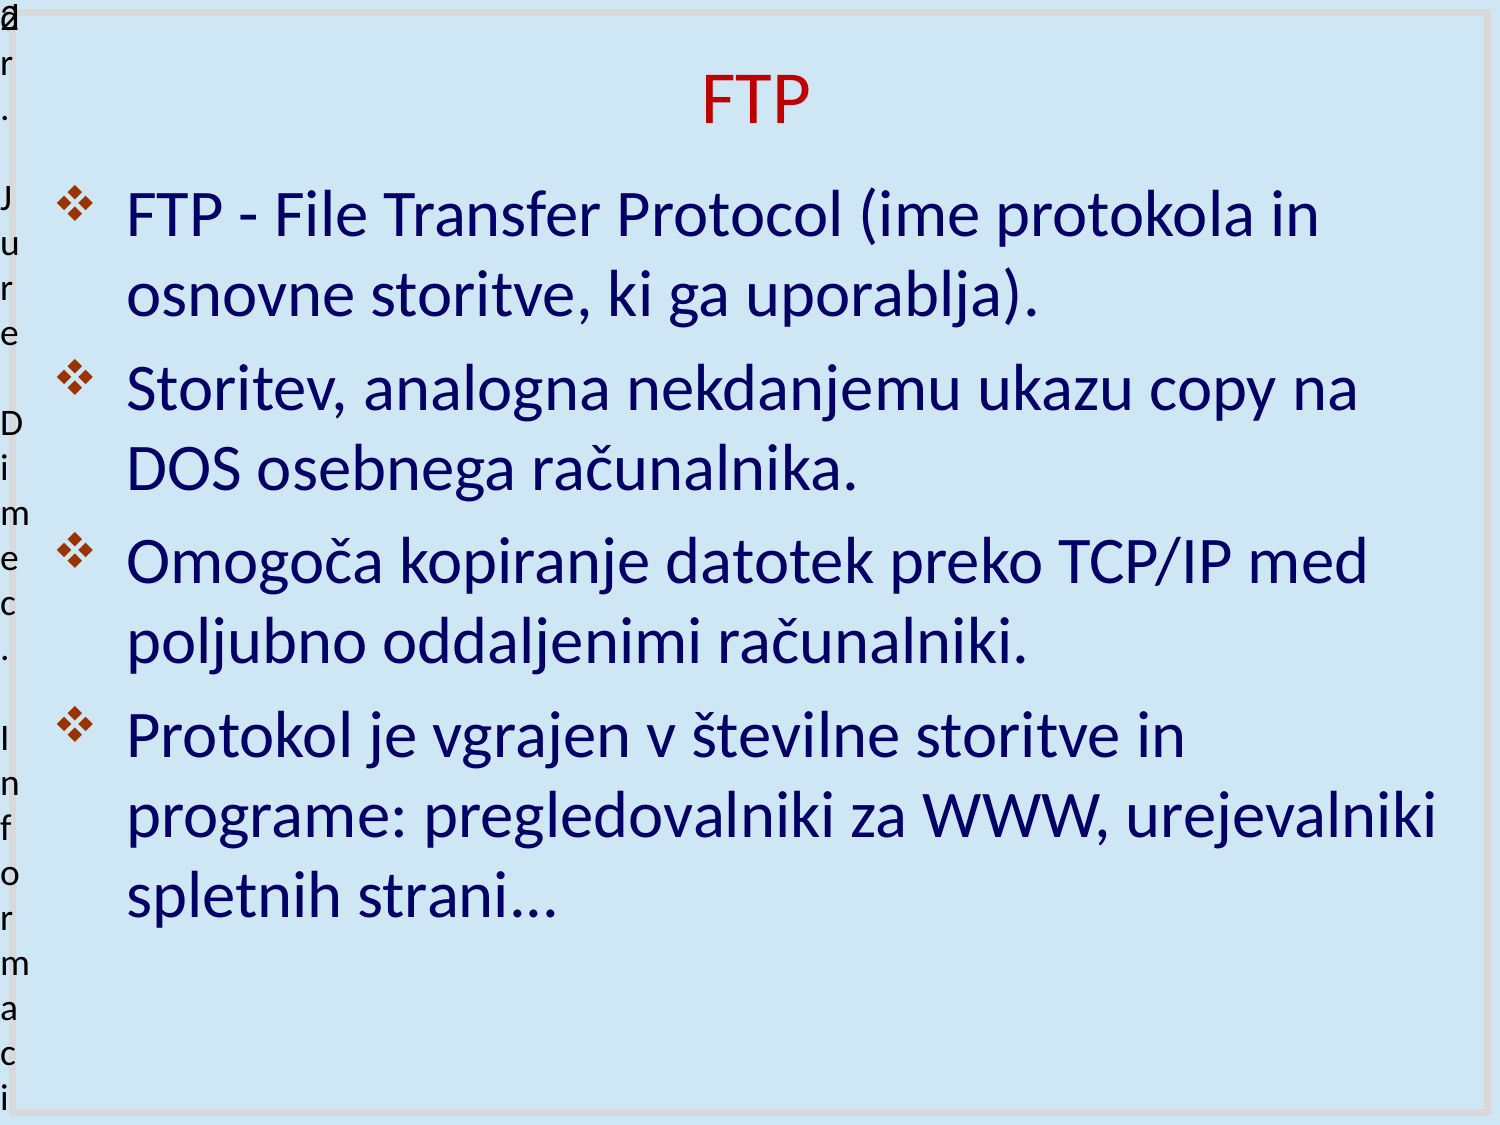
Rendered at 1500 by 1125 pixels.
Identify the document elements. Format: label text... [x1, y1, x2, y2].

title FTP [37, 37, 1475, 150]
list FTP - File Transfer Protocol (ime protokola in osnovne storitve, ki ga uporablja). Storitev, analogna nekdanjemu ukazu copy na DOS osebnega računalnika. Omogoča kopiranje datotek preko TCP/IP med poljubno oddaljenimi računalniki. Protokol je vgrajen v številne storitve in programe: pregledovalniki za WWW, urejevalniki spletnih strani... [37, 162, 1475, 1050]
